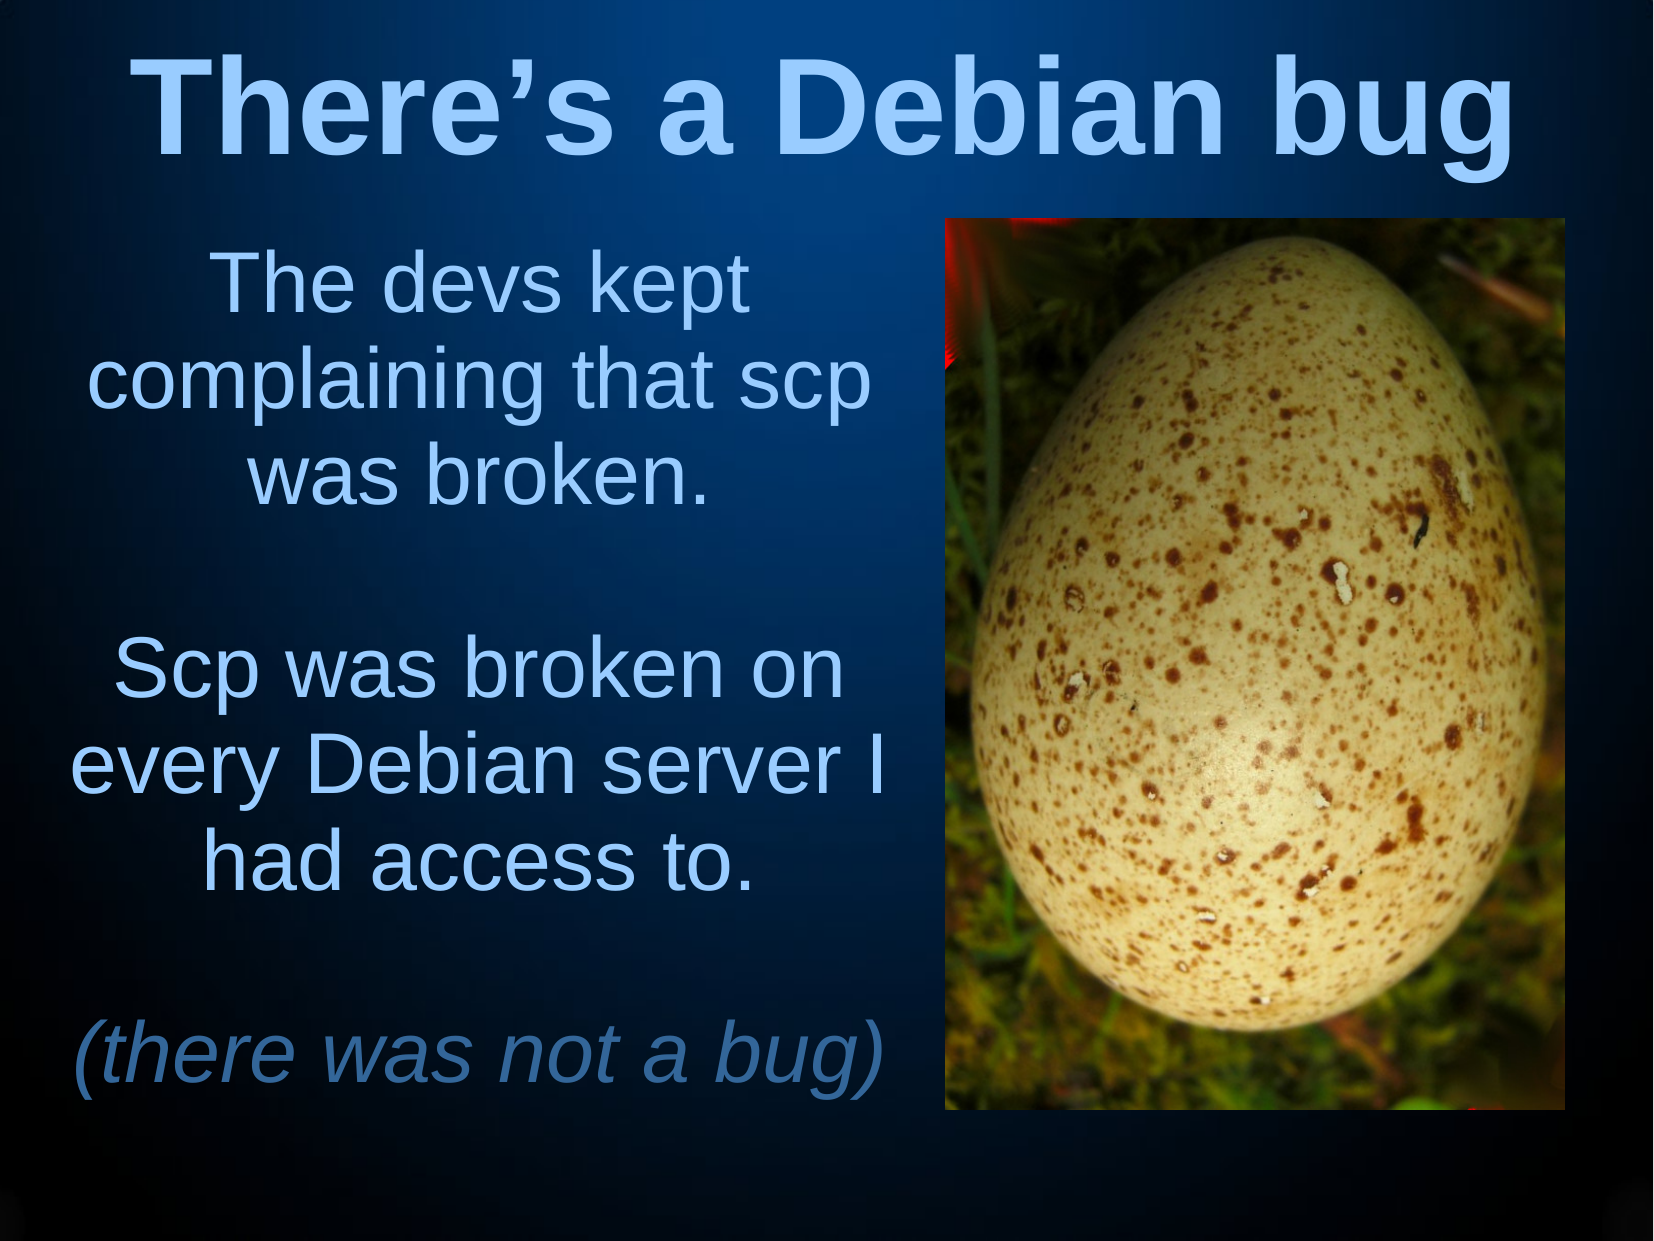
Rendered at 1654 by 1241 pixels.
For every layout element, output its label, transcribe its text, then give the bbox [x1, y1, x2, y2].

title There’s a Debian bug [0, 2, 1651, 211]
title The devs kept complaining that scp was broken. Scp was broken on every Debian server I had access to. (there was not a bug) [60, 225, 901, 1111]
picture [0, 0, 1654, 1241]
